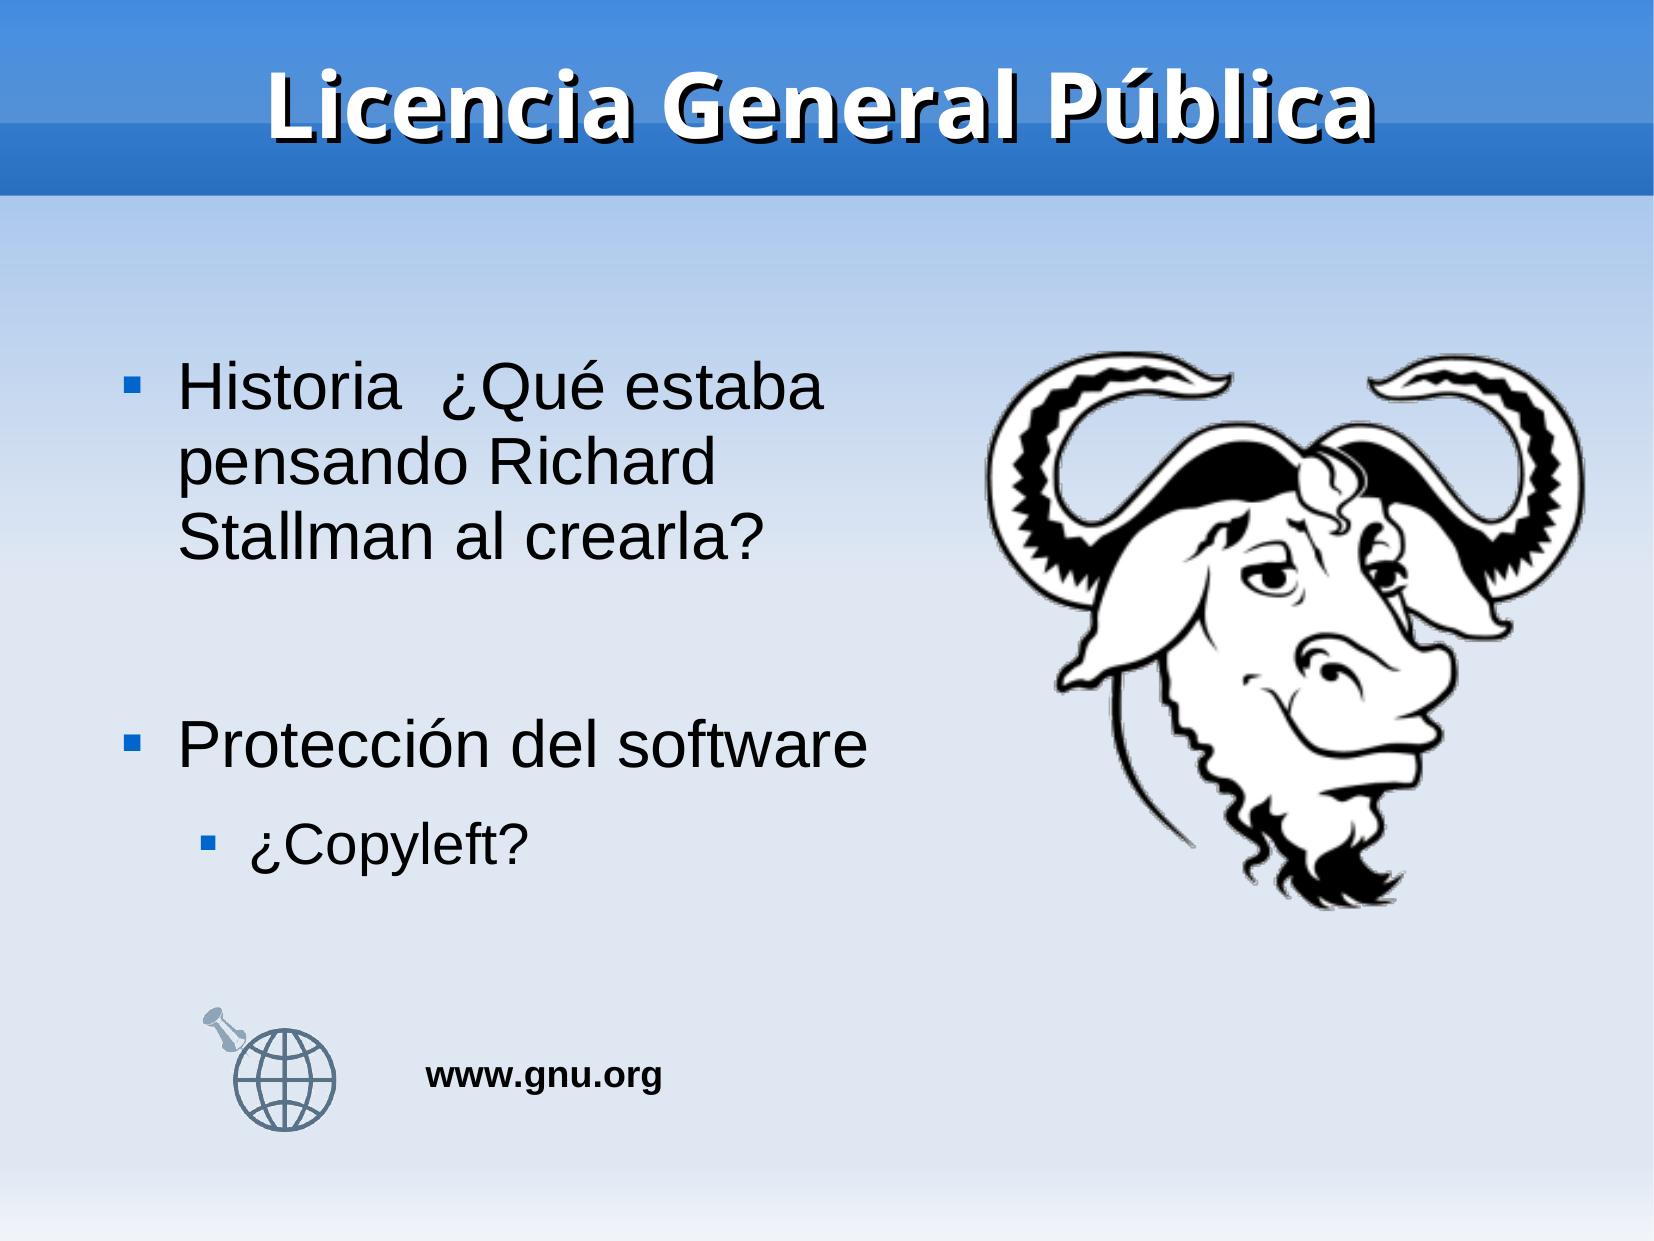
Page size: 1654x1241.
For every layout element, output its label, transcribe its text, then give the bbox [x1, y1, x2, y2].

text_box www.gnu.org [410, 1045, 679, 1104]
title Licencia General Pública [76, 7, 1565, 200]
list Historia ¿Qué estaba pensando Richard Stallman al crearla? Protección del software ¿Copyleft? [106, 349, 969, 1153]
picture [0, 0, 1654, 1241]
